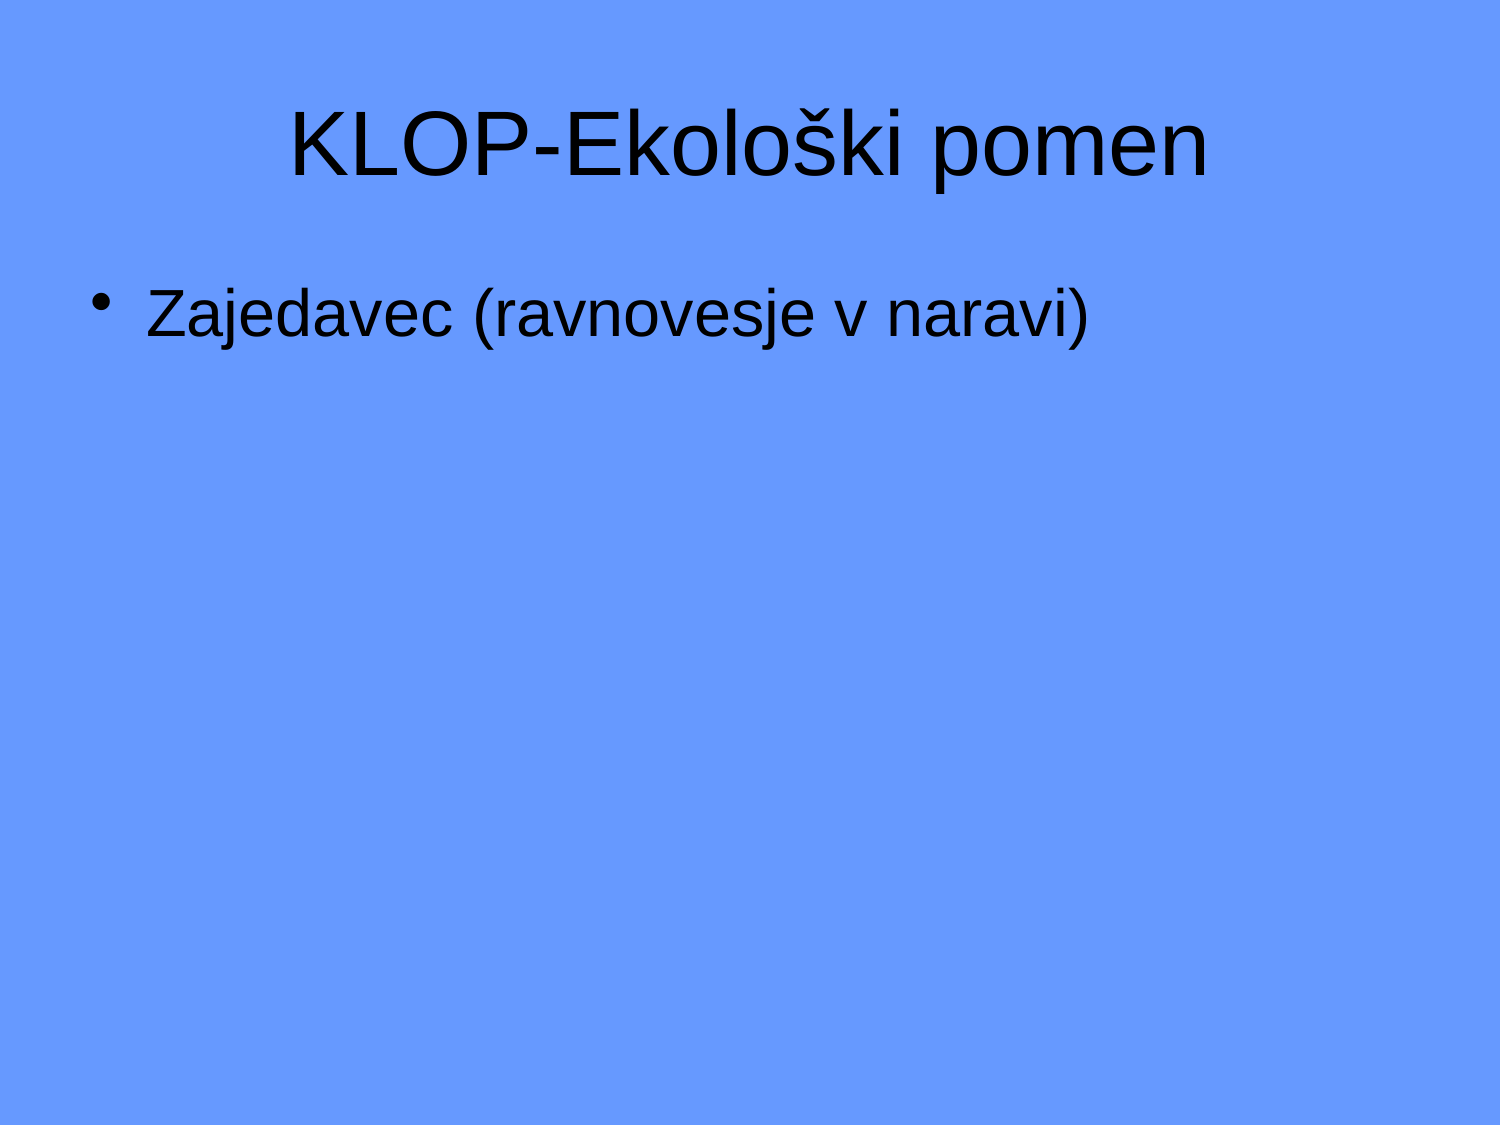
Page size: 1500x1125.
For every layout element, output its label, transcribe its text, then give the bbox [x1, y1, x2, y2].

title KLOP-Ekološki pomen [75, 45, 1425, 233]
list Zajedavec (ravnovesje v naravi) [75, 262, 1425, 1005]
